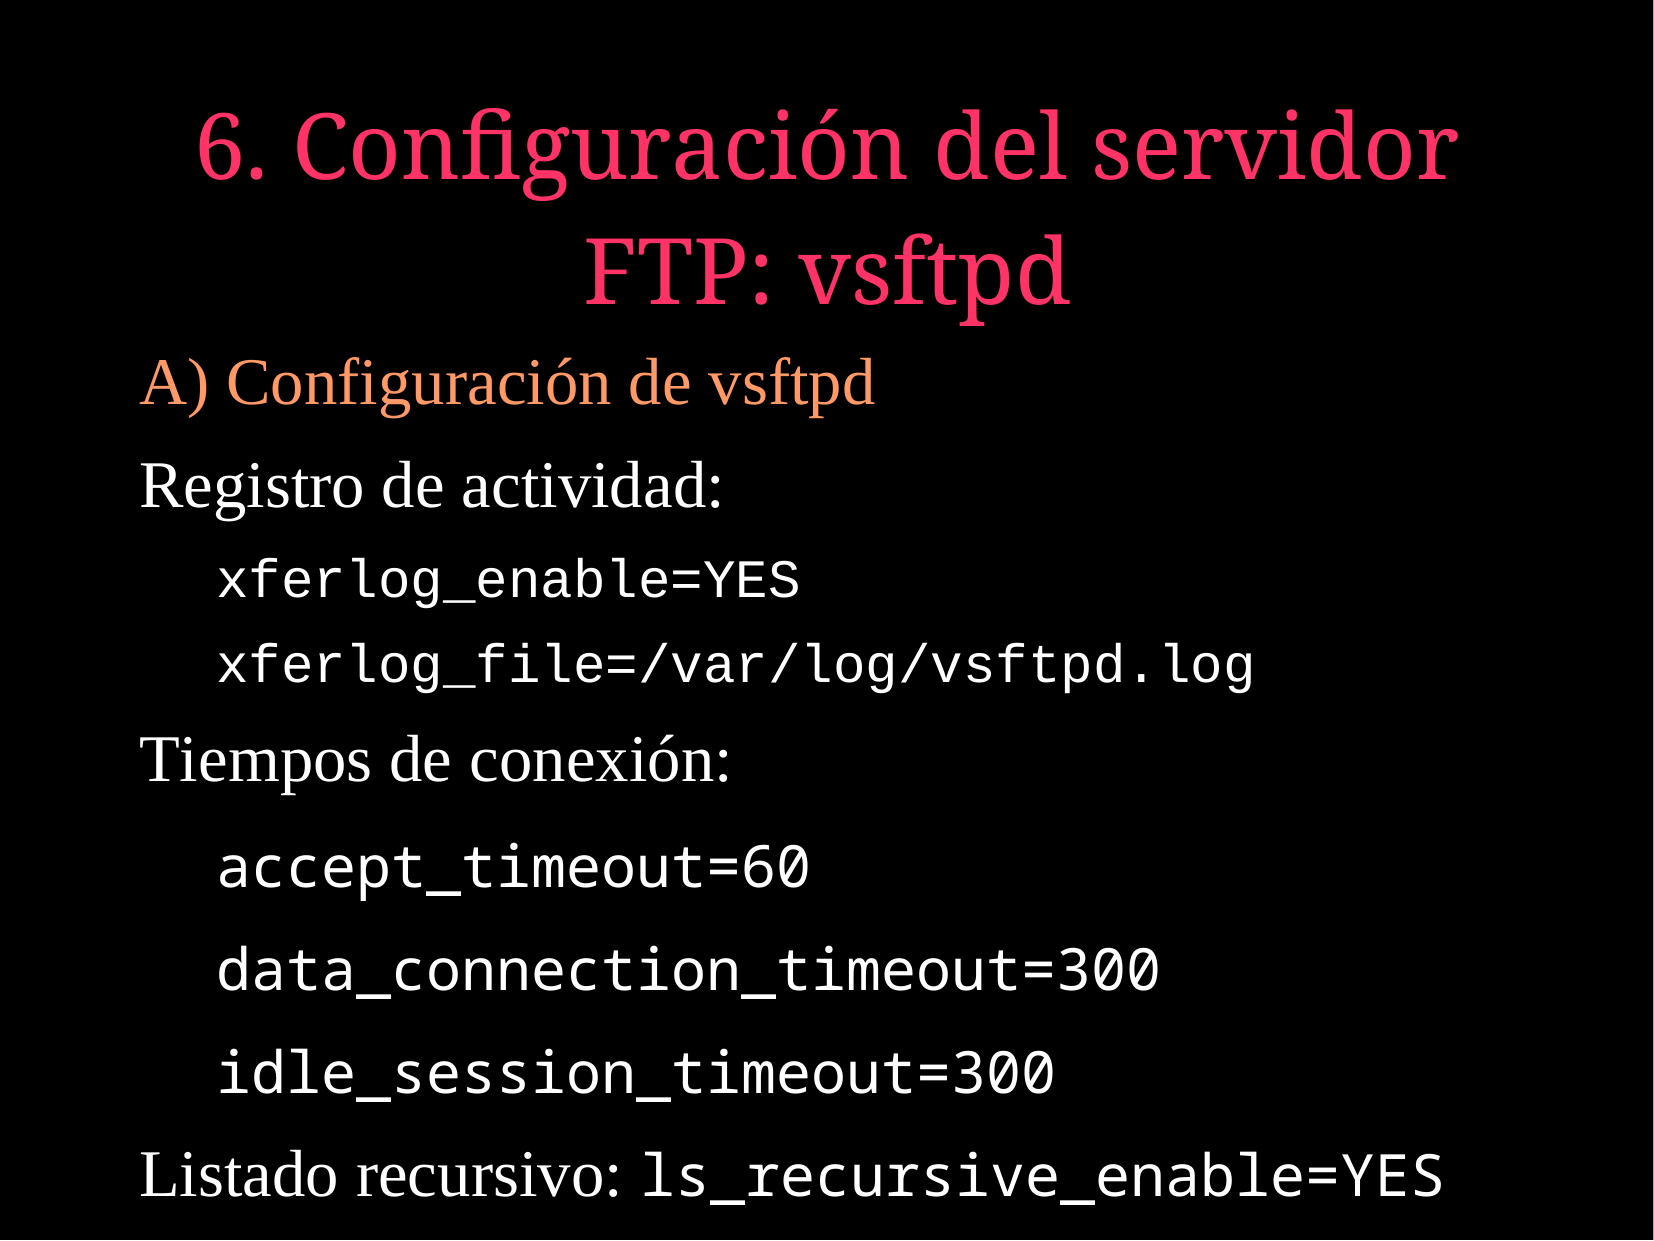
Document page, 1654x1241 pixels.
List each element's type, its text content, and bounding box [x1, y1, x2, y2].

list A) Configuración de vsftpd Registro de actividad: xferlog_enable=YES xferlog_file=/var/log/vsftpd.log Tiempos de conexión: accept_timeout=60 data_connection_timeout=300 idle_session_timeout=300 Listado recursivo: ls_recursive_enable=YES [121, 344, 1534, 1154]
title 6. Configuración del servidor FTP: vsftpd [121, 82, 1534, 331]
